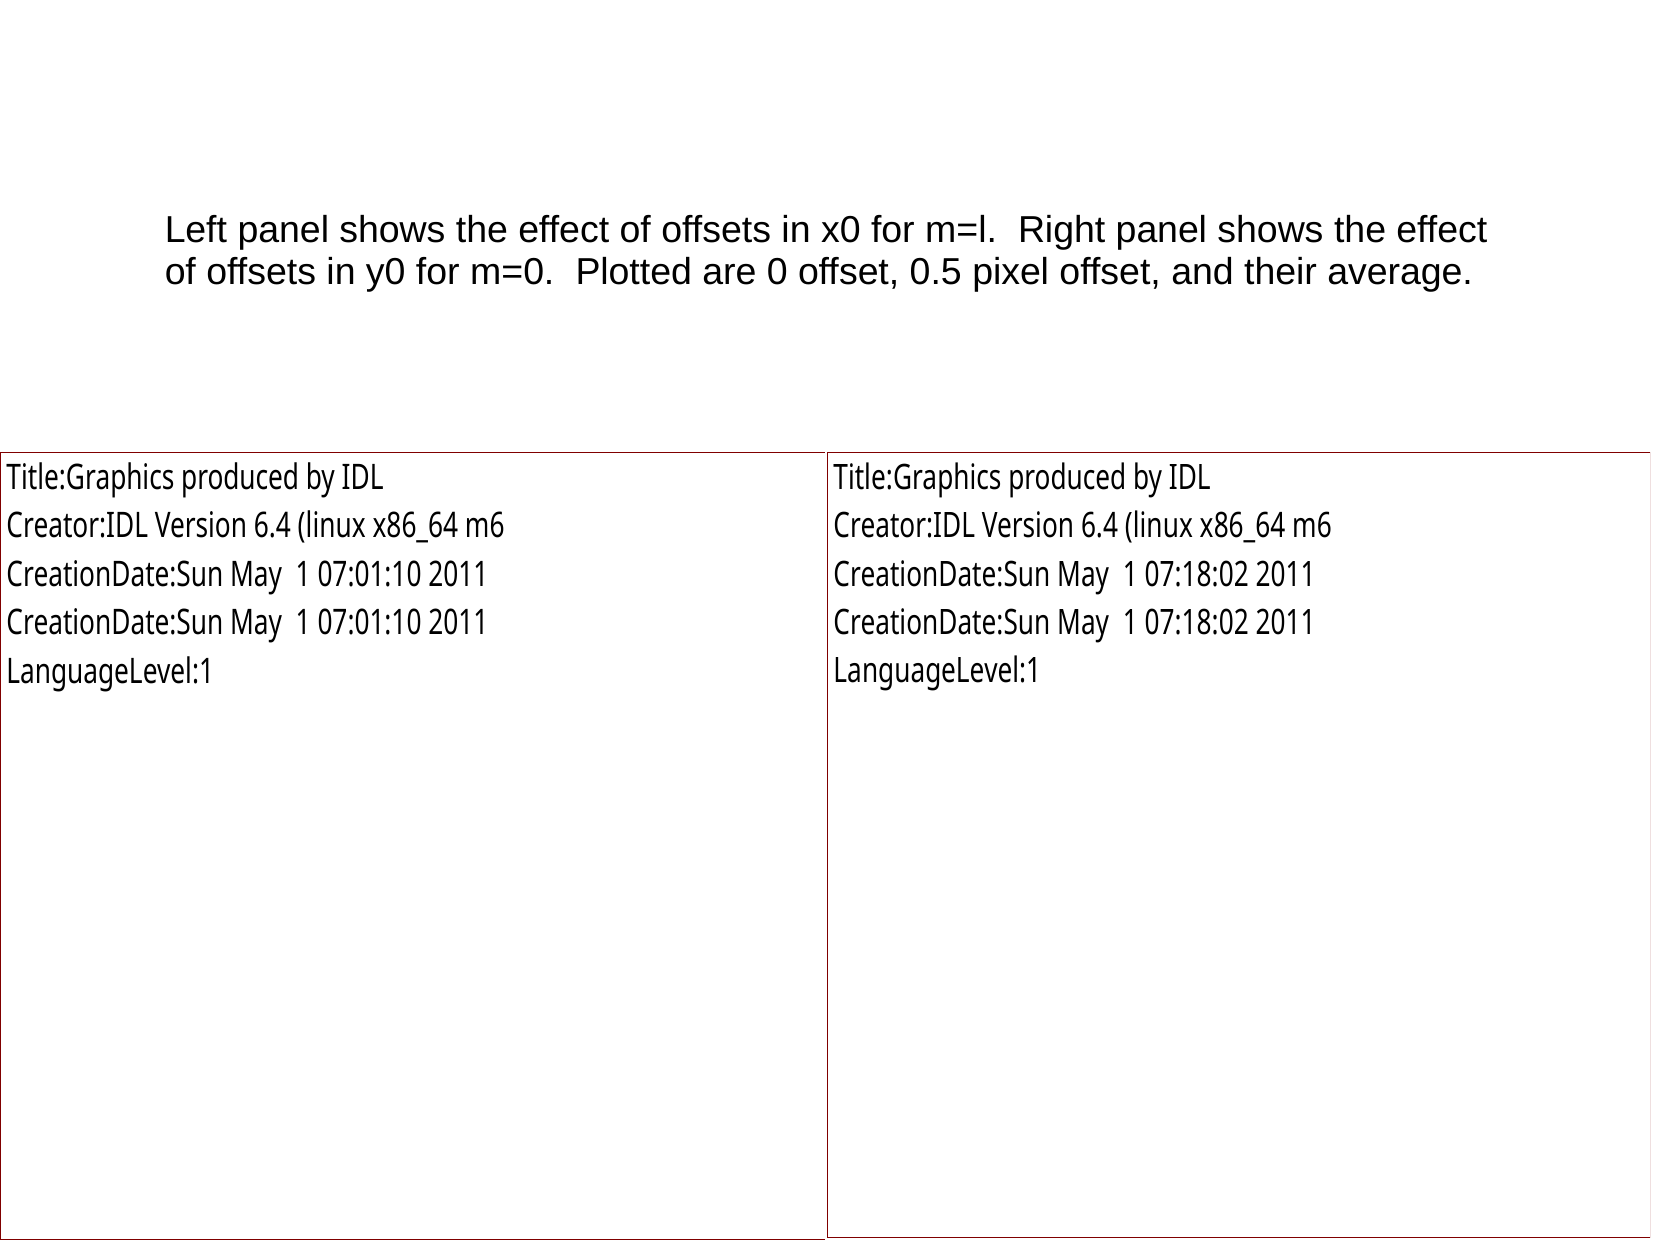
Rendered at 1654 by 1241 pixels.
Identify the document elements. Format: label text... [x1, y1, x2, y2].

picture [0, 450, 1651, 1240]
text_box Left panel shows the effect of offsets in x0 for m=l. Right panel shows the effect of offsets in y0 for m=0. Plotted are 0 offset, 0.5 pixel offset, and their average. [150, 201, 1538, 301]
